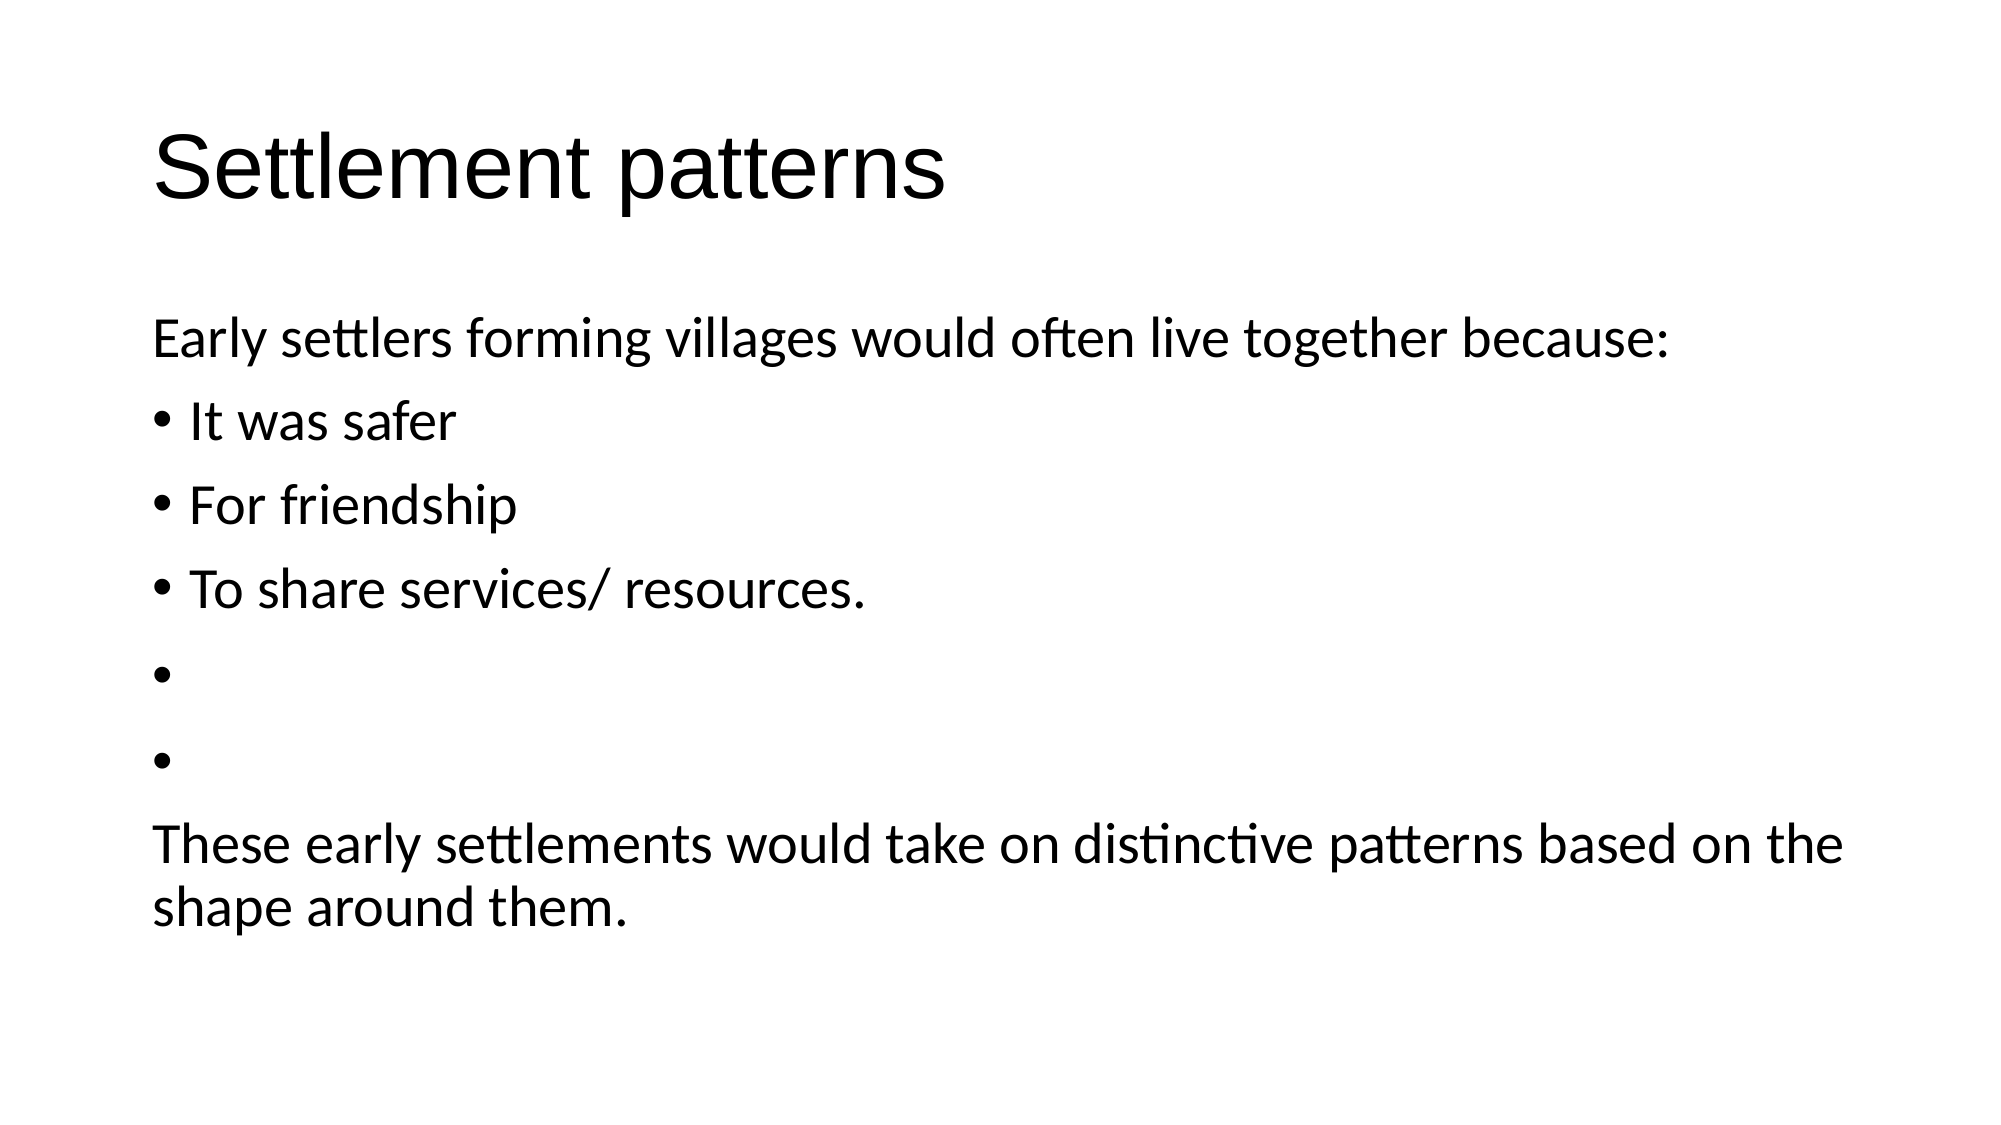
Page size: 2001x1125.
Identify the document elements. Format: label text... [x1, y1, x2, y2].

title Settlement patterns [137, 59, 1863, 278]
list Early settlers forming villages would often live together because: It was safer For friendship To share services/ resources. These early settlements would take on distinctive patterns based on the shape around them. [137, 299, 1863, 1014]
